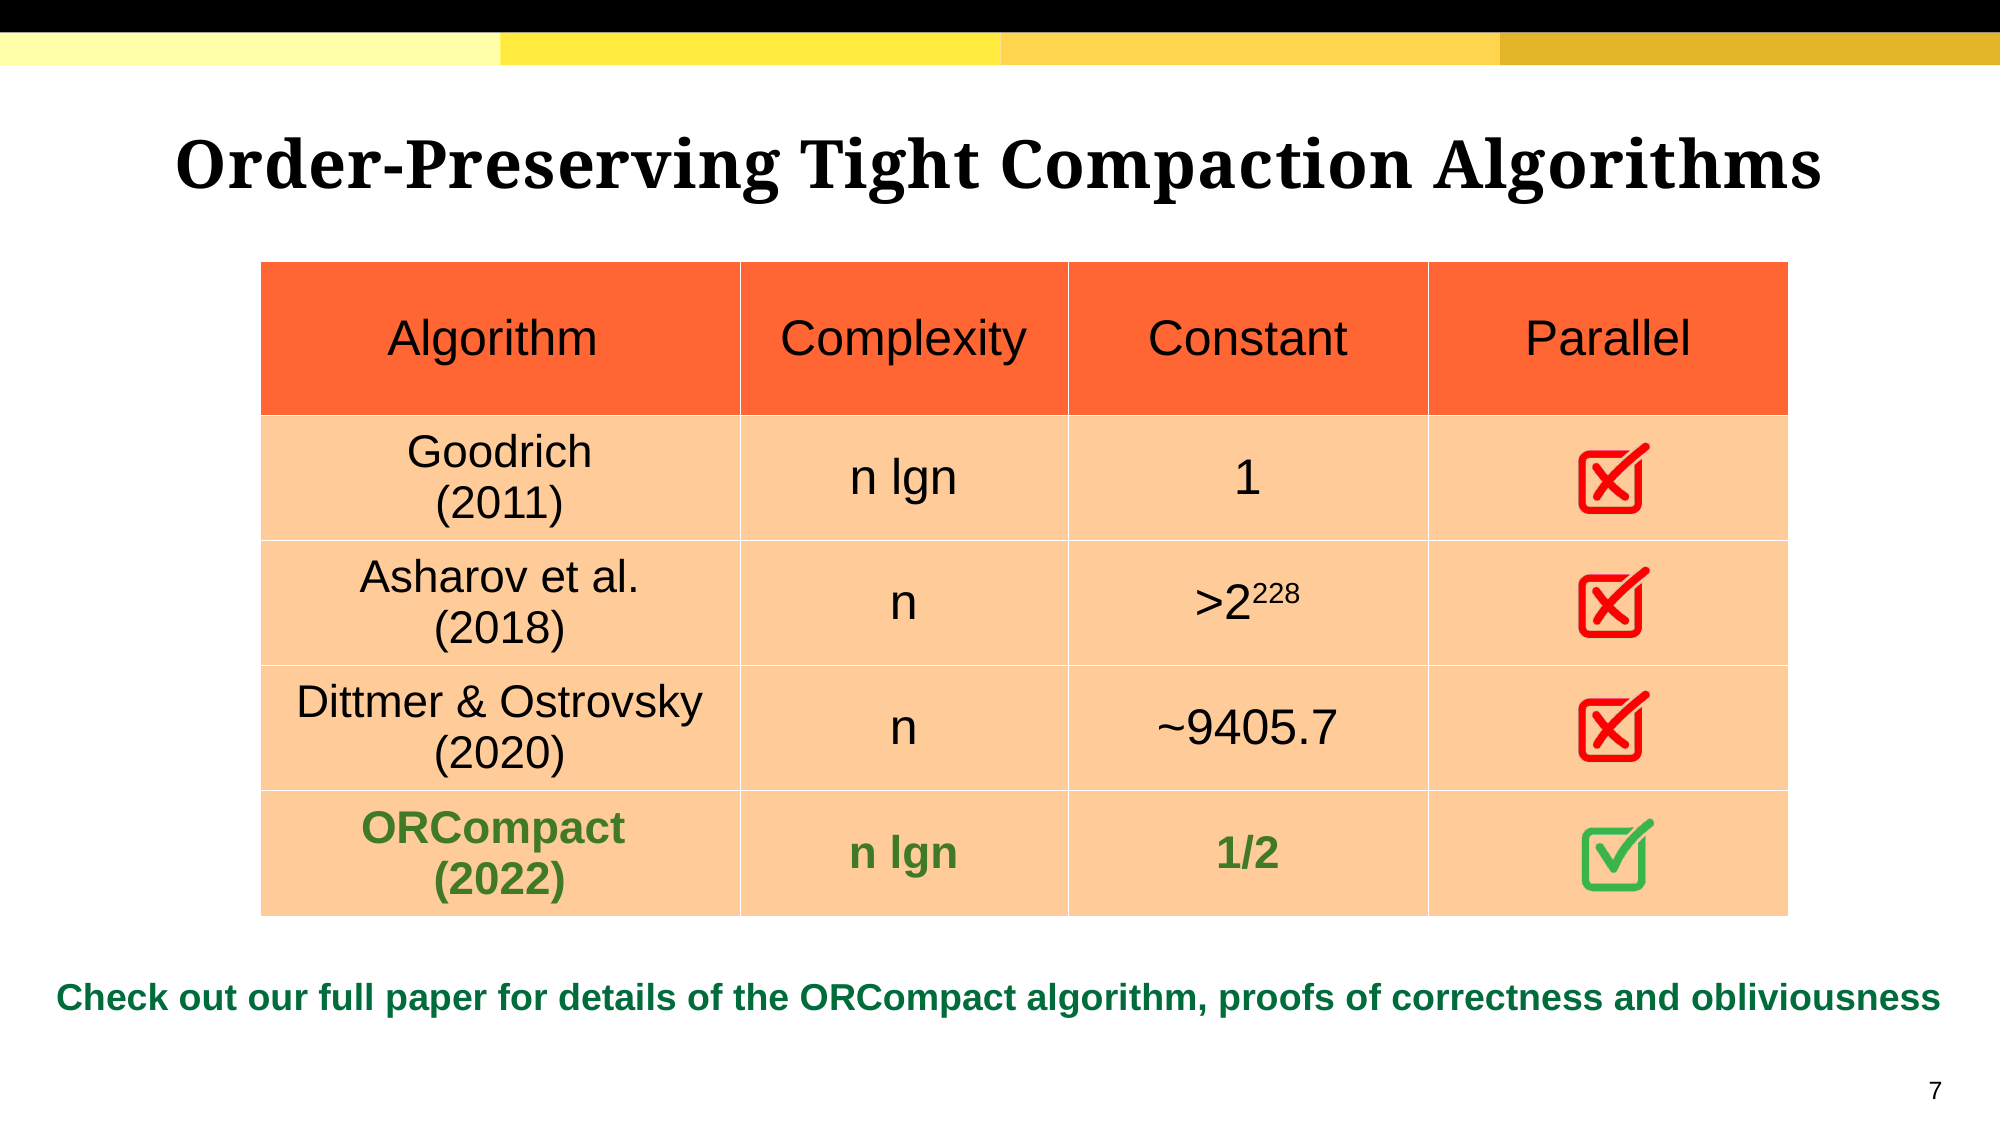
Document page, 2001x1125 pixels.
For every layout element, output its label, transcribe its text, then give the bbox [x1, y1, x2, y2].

text_box 7 [1913, 1069, 1972, 1113]
text_box Check out our full paper for details of the ORCompact algorithm, proofs of correctness and obliviousness [41, 968, 2000, 1068]
picture [1576, 814, 1660, 898]
table_cell n [741, 541, 1068, 665]
table_cell ~9405.7 [1069, 666, 1428, 790]
picture [1570, 560, 1654, 644]
table_cell 1/2 [1069, 791, 1428, 916]
table_cell n lgn [741, 416, 1068, 540]
table_header Complexity [741, 262, 1068, 415]
table_cell [1429, 541, 1788, 665]
table_cell Dittmer & Ostrovsky (2020) [261, 666, 740, 790]
table_cell [1429, 666, 1788, 790]
table_cell n lgn [741, 791, 1068, 916]
table_cell n [741, 666, 1068, 790]
table_cell ORCompact (2022) [261, 791, 740, 916]
table_header Constant [1069, 262, 1428, 415]
picture [1570, 684, 1654, 768]
table_cell >2228 [1069, 541, 1428, 665]
table_cell Goodrich (2011) [261, 416, 740, 540]
table_cell Asharov et al. (2018) [261, 541, 740, 665]
table_cell [1429, 791, 1788, 916]
table_header Algorithm [261, 262, 740, 415]
table_cell 1 [1069, 416, 1428, 540]
picture [1570, 436, 1654, 520]
title Order-Preserving Tight Compaction Algorithms [0, 94, 2000, 242]
table_header Parallel [1429, 262, 1788, 415]
table_cell [1429, 416, 1788, 540]
